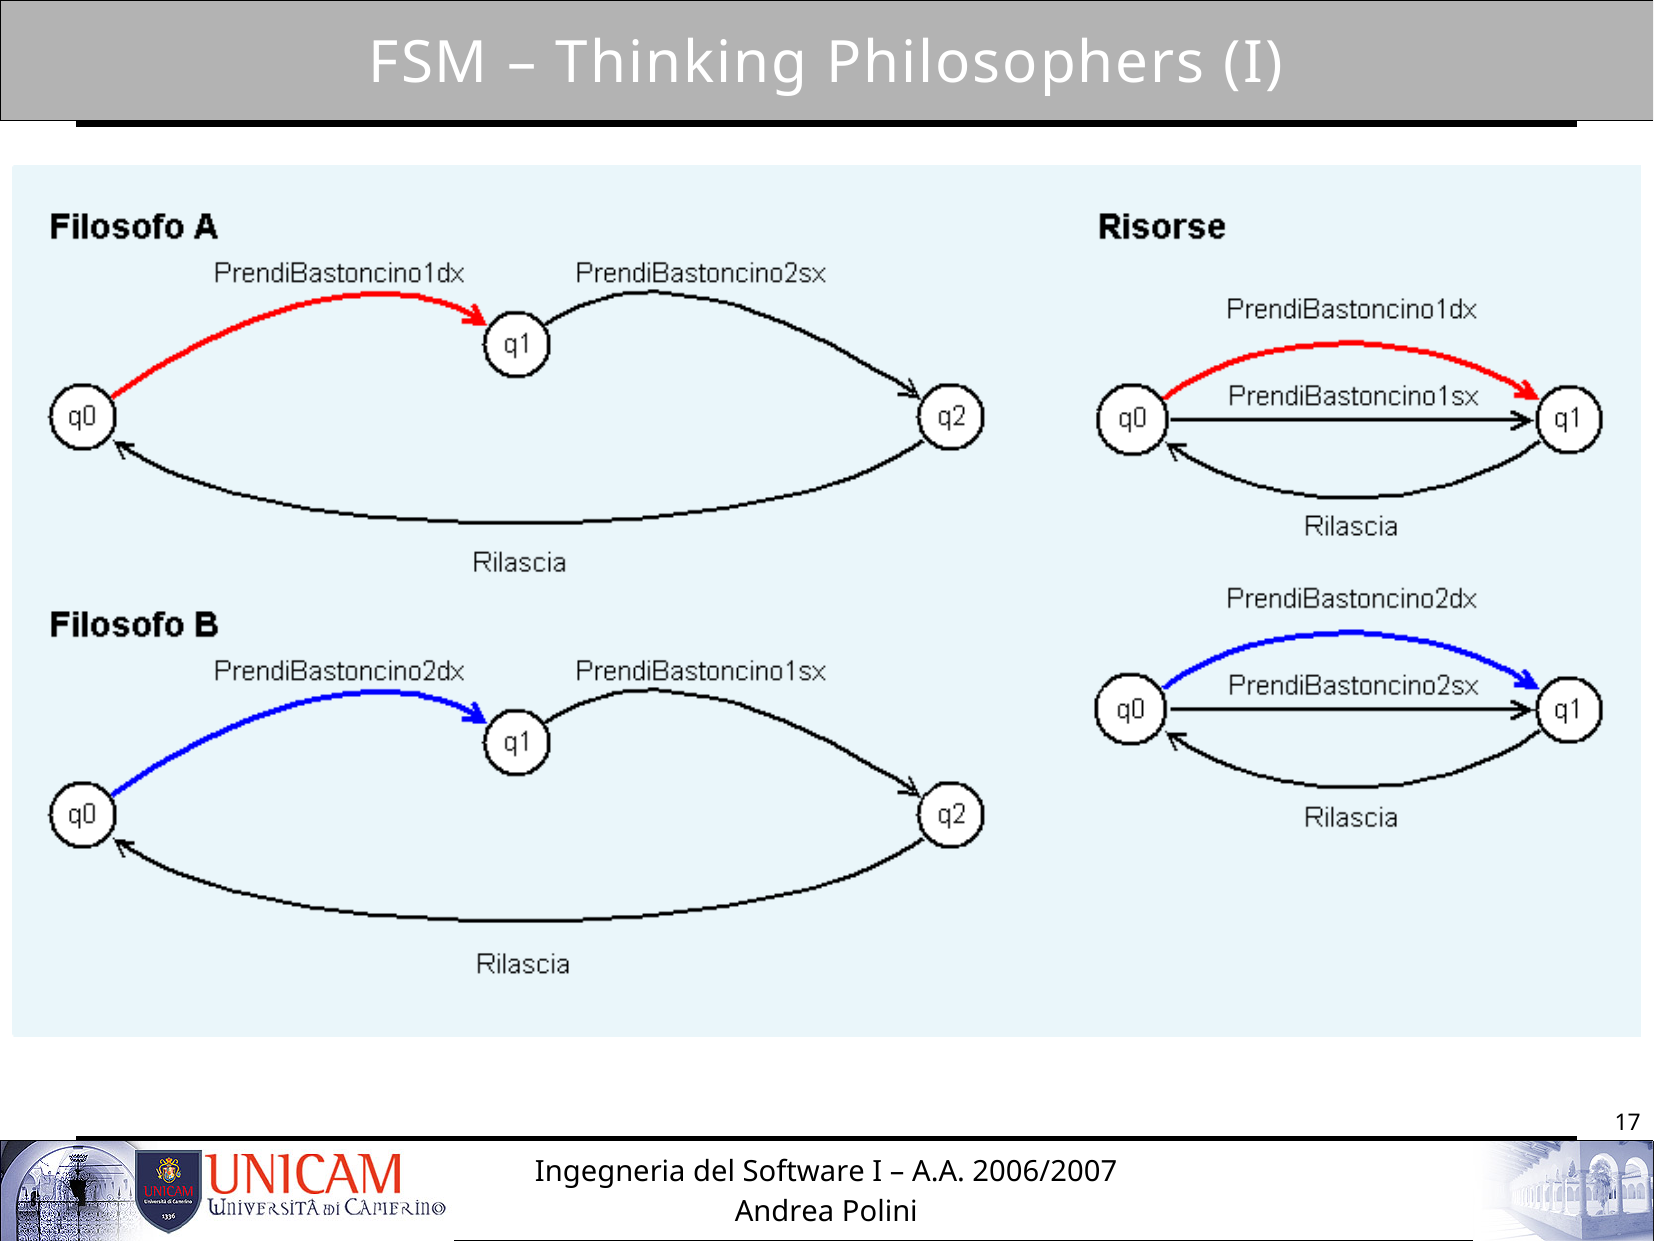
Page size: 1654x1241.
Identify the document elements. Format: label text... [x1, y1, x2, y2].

picture [12, 165, 1641, 1037]
picture [0, 1141, 454, 1241]
picture [1473, 1141, 1654, 1241]
title FSM – Thinking Philosophers (I) [0, 0, 1653, 121]
